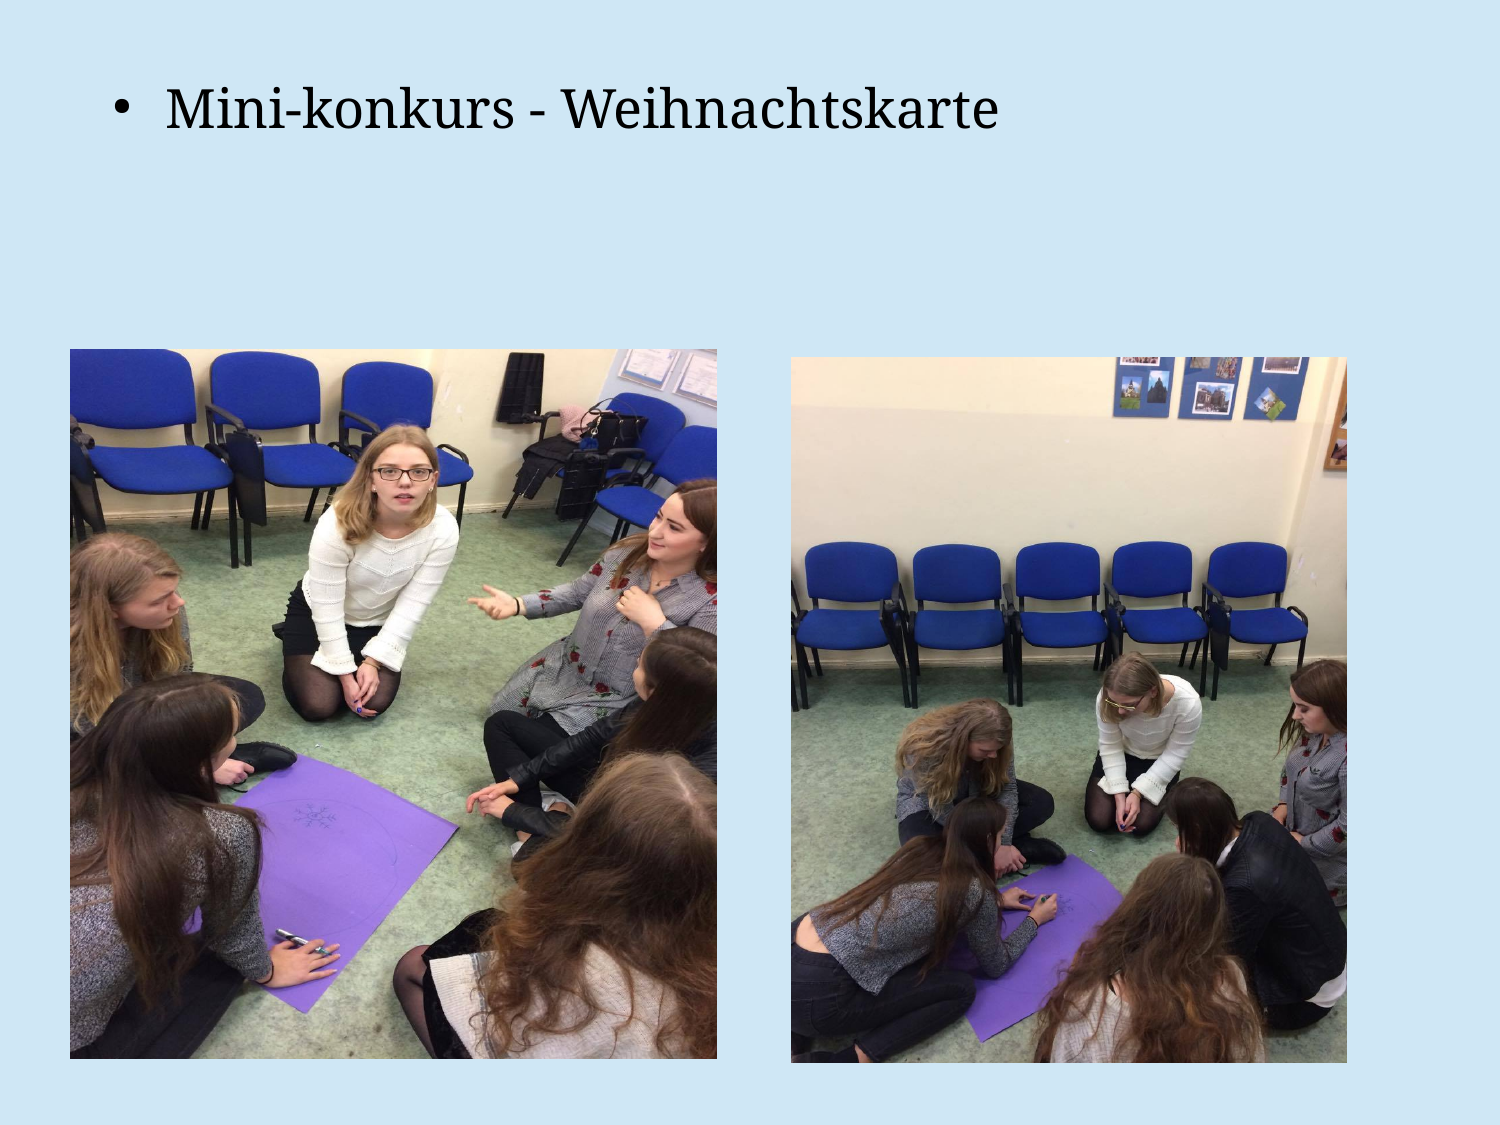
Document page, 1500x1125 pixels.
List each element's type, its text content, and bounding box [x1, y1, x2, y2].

picture [791, 357, 1347, 1063]
list Mini-konkurs - Weihnachtskarte [94, 70, 1445, 814]
picture [70, 349, 717, 1059]
